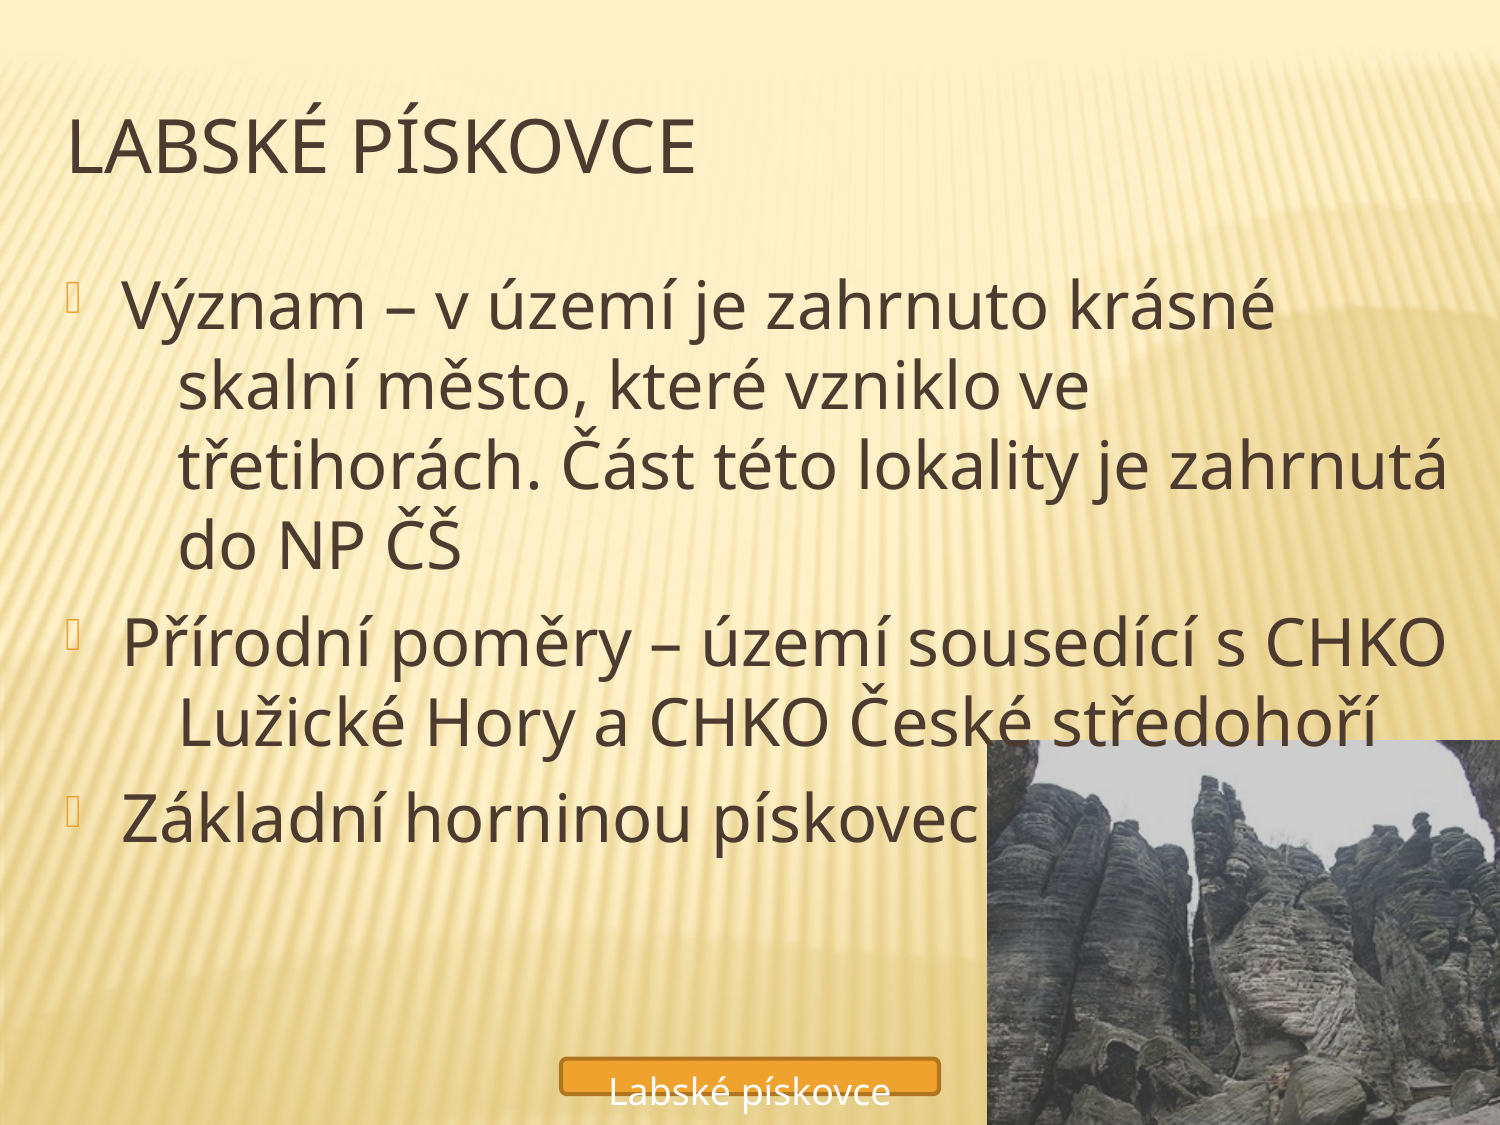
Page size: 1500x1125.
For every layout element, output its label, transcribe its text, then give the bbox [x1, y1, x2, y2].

picture [987, 740, 1500, 1125]
list Význam – v území je zahrnuto krásné skalní město, které vzniklo ve třetihorách. Část této lokality je zahrnutá do NP ČŠ Přírodní poměry – území sousedící s CHKO Lužické Hory a CHKO České středohoří Základní horninou pískovec [50, 254, 1476, 998]
title Labské pískovce [50, 75, 1476, 213]
text_box Labské pískovce [560, 1058, 940, 1095]
